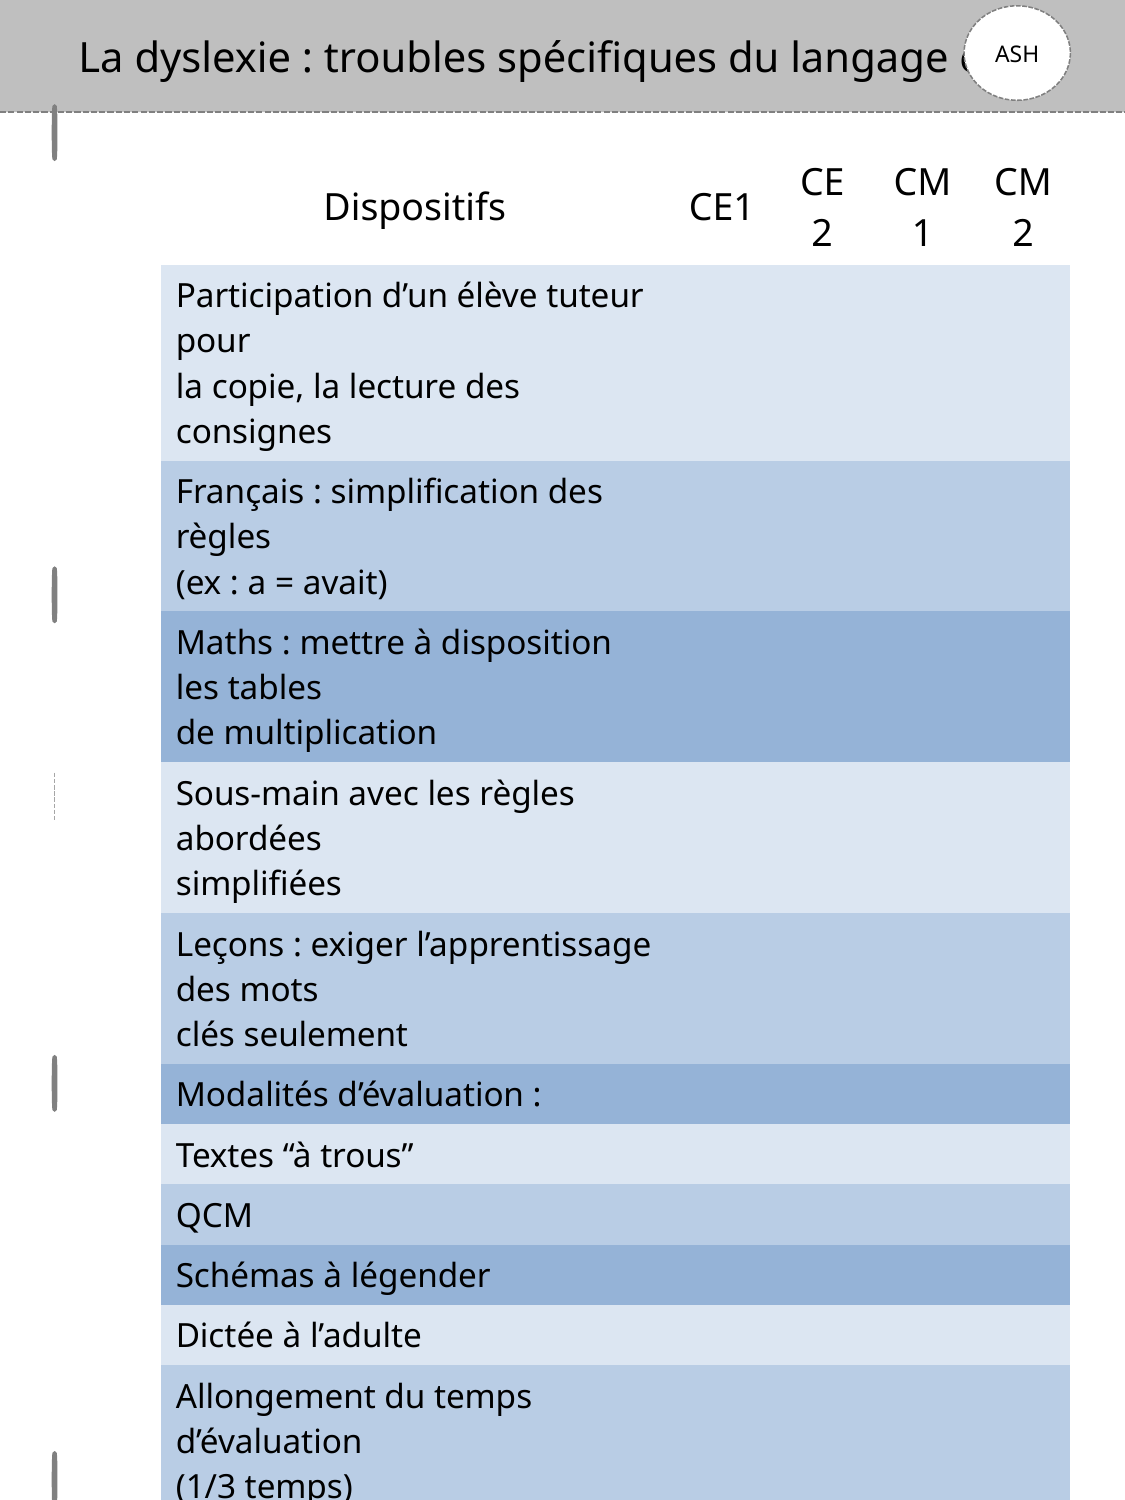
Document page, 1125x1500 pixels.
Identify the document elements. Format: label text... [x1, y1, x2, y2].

table_cell [870, 913, 976, 1064]
table_cell [775, 913, 870, 1064]
table_cell [976, 913, 1070, 1064]
table_header CM1 [870, 148, 976, 265]
table_header CE1 [669, 148, 775, 265]
table_cell [870, 762, 976, 913]
table_cell Textes “à trous” [161, 1124, 669, 1184]
table_cell [669, 1305, 775, 1365]
table_cell [669, 1064, 1070, 1124]
table_cell [976, 461, 1070, 611]
table_cell Allongement du temps d’évaluation (1/3 temps) [161, 1365, 669, 1500]
table_cell [870, 611, 976, 762]
table_cell [775, 1124, 870, 1184]
table_cell [669, 265, 775, 461]
table_cell [669, 913, 775, 1064]
table_cell Modalités d’évaluation : [161, 1064, 669, 1124]
table_cell QCM [161, 1184, 669, 1245]
table_cell [775, 461, 870, 611]
table_cell [669, 1124, 775, 1184]
table_cell [669, 1365, 775, 1500]
table_cell [976, 1305, 1070, 1365]
table_cell [669, 762, 775, 913]
table_cell [976, 611, 1070, 762]
table_cell [976, 1124, 1070, 1184]
table_cell [976, 265, 1070, 461]
table_cell Participation d’un élève tuteur pour la copie, la lecture des consignes [161, 265, 669, 461]
table_cell [870, 461, 976, 611]
text_box La dyslexie : troubles spécifiques du langage écrit [0, 0, 1125, 113]
table_cell [669, 461, 775, 611]
table_cell [775, 611, 870, 762]
table_cell [669, 1184, 775, 1245]
table_cell [669, 1245, 775, 1305]
table_cell [775, 265, 870, 461]
table_cell [775, 1245, 870, 1305]
text_box ASH [964, 5, 1071, 101]
table_cell Sous-main avec les règles abordées simplifiées [161, 762, 669, 913]
table_cell Maths : mettre à disposition les tables de multiplication [161, 611, 669, 762]
table_cell Leçons : exiger l’apprentissage des mots clés seulement [161, 913, 669, 1064]
table_cell [976, 762, 1070, 913]
table_cell [870, 1245, 976, 1305]
table_cell [870, 1184, 976, 1245]
table_cell [976, 1365, 1070, 1500]
table_cell [669, 611, 775, 762]
table_cell [870, 1305, 976, 1365]
table_cell Dictée à l’adulte [161, 1305, 669, 1365]
table_cell Schémas à légender [161, 1245, 669, 1305]
table_cell [976, 1245, 1070, 1305]
table_cell [870, 1124, 976, 1184]
table_cell [775, 1184, 870, 1245]
table_cell Français : simplification des règles (ex : a = avait) [161, 461, 669, 611]
table_cell [976, 1184, 1070, 1245]
table_cell [775, 1365, 870, 1500]
table_cell [775, 762, 870, 913]
table_cell [870, 265, 976, 461]
table_cell [775, 1305, 870, 1365]
table_cell [870, 1365, 976, 1500]
table_header CE2 [775, 148, 870, 265]
table_header CM2 [976, 148, 1070, 265]
table_header Dispositifs [161, 148, 669, 265]
